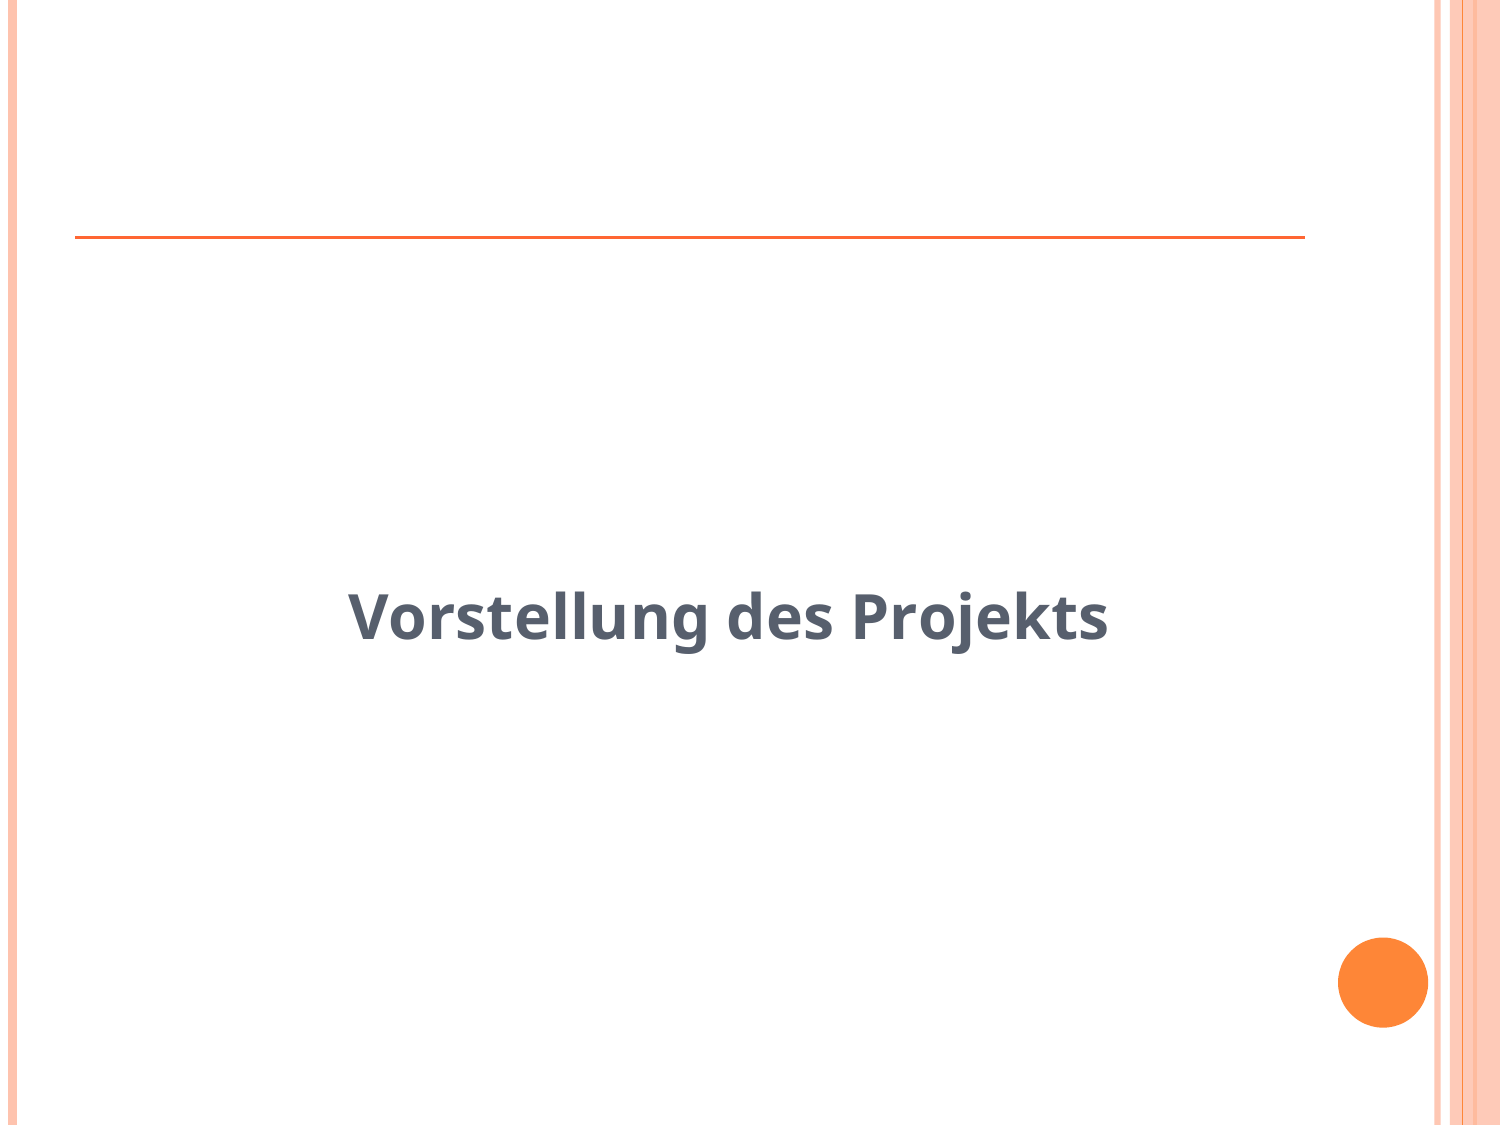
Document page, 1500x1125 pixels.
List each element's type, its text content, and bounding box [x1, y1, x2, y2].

title Vorstellung des Projekts [52, 529, 1407, 703]
